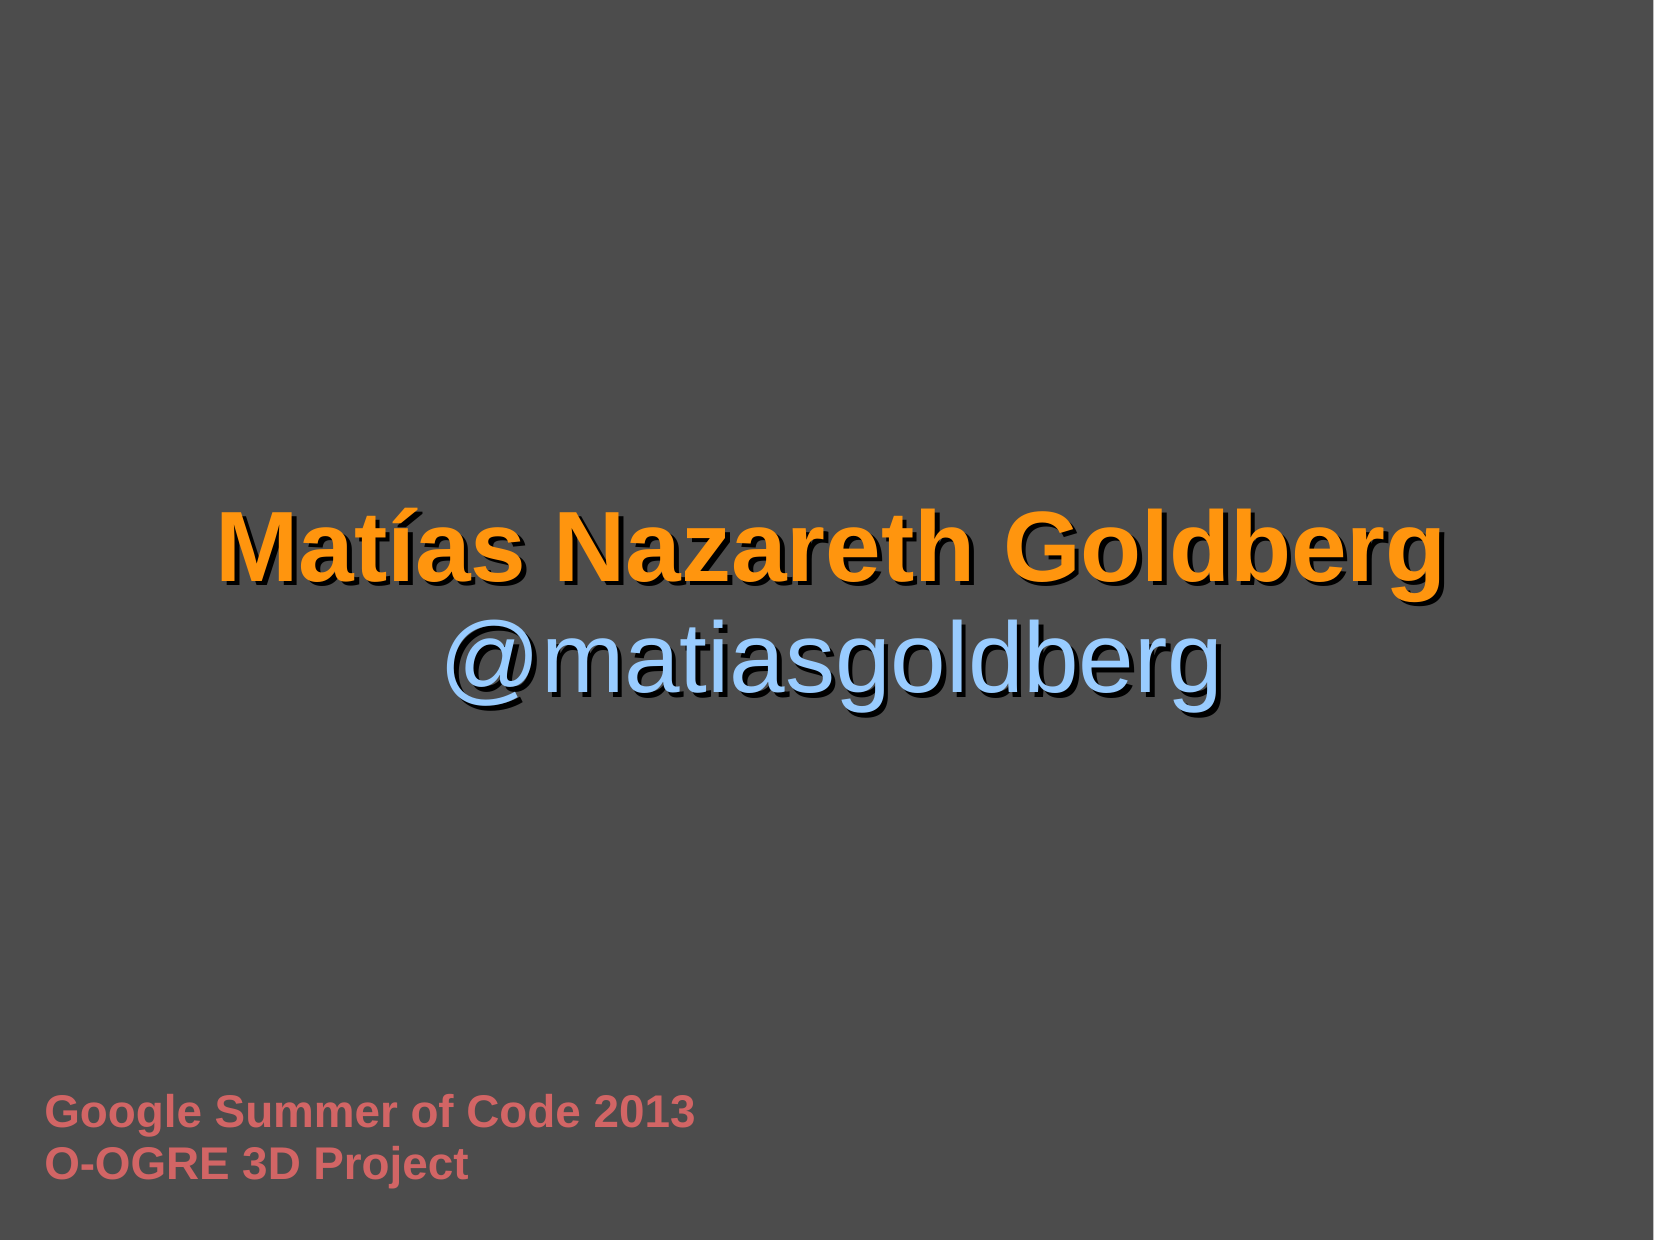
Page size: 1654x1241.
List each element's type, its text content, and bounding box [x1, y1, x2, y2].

text_box Matías Nazareth Goldberg @matiasgoldberg [200, 483, 1471, 722]
text_box Google Summer of Code 2013 O-OGRE 3D Project [29, 1078, 1625, 1198]
